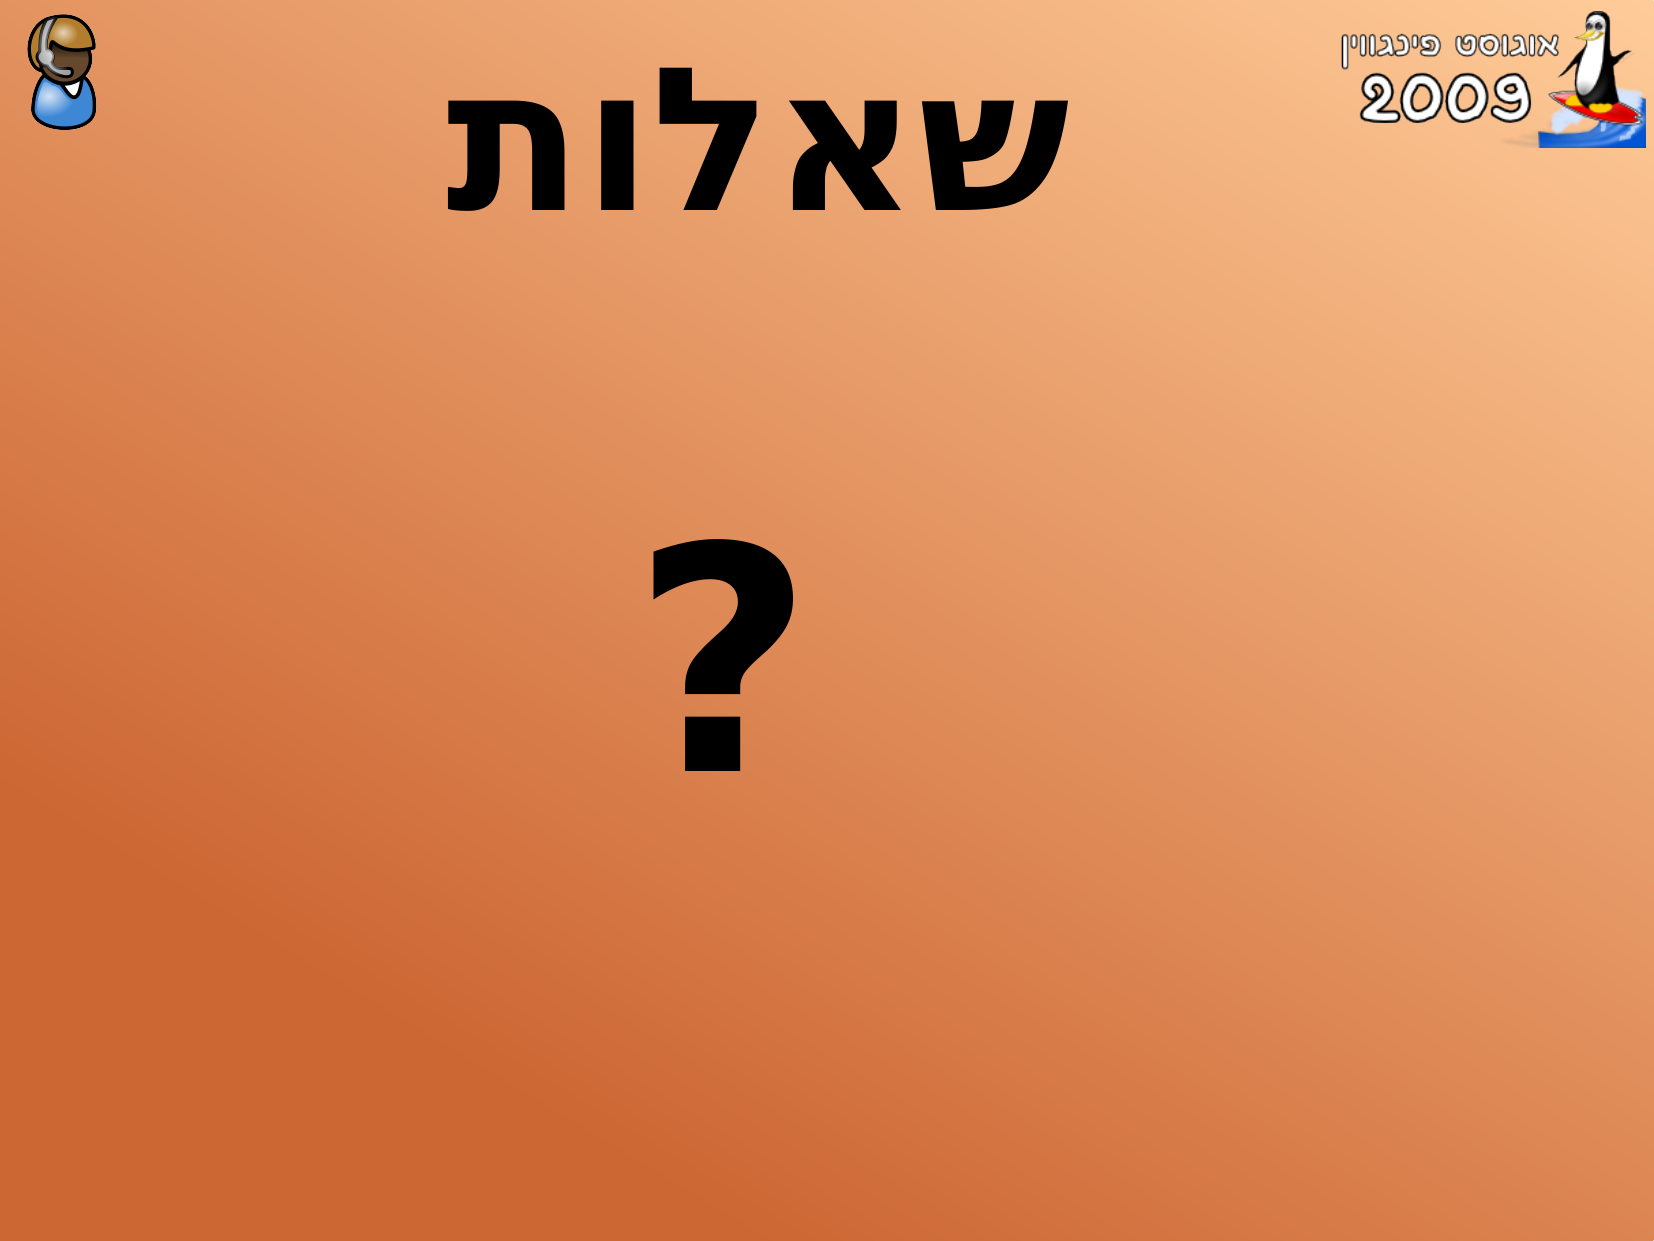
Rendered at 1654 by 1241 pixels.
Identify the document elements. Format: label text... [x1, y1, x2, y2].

text_box שאלות ? [118, 17, 1329, 1096]
picture [2, 11, 122, 131]
picture [1327, 11, 1646, 148]
